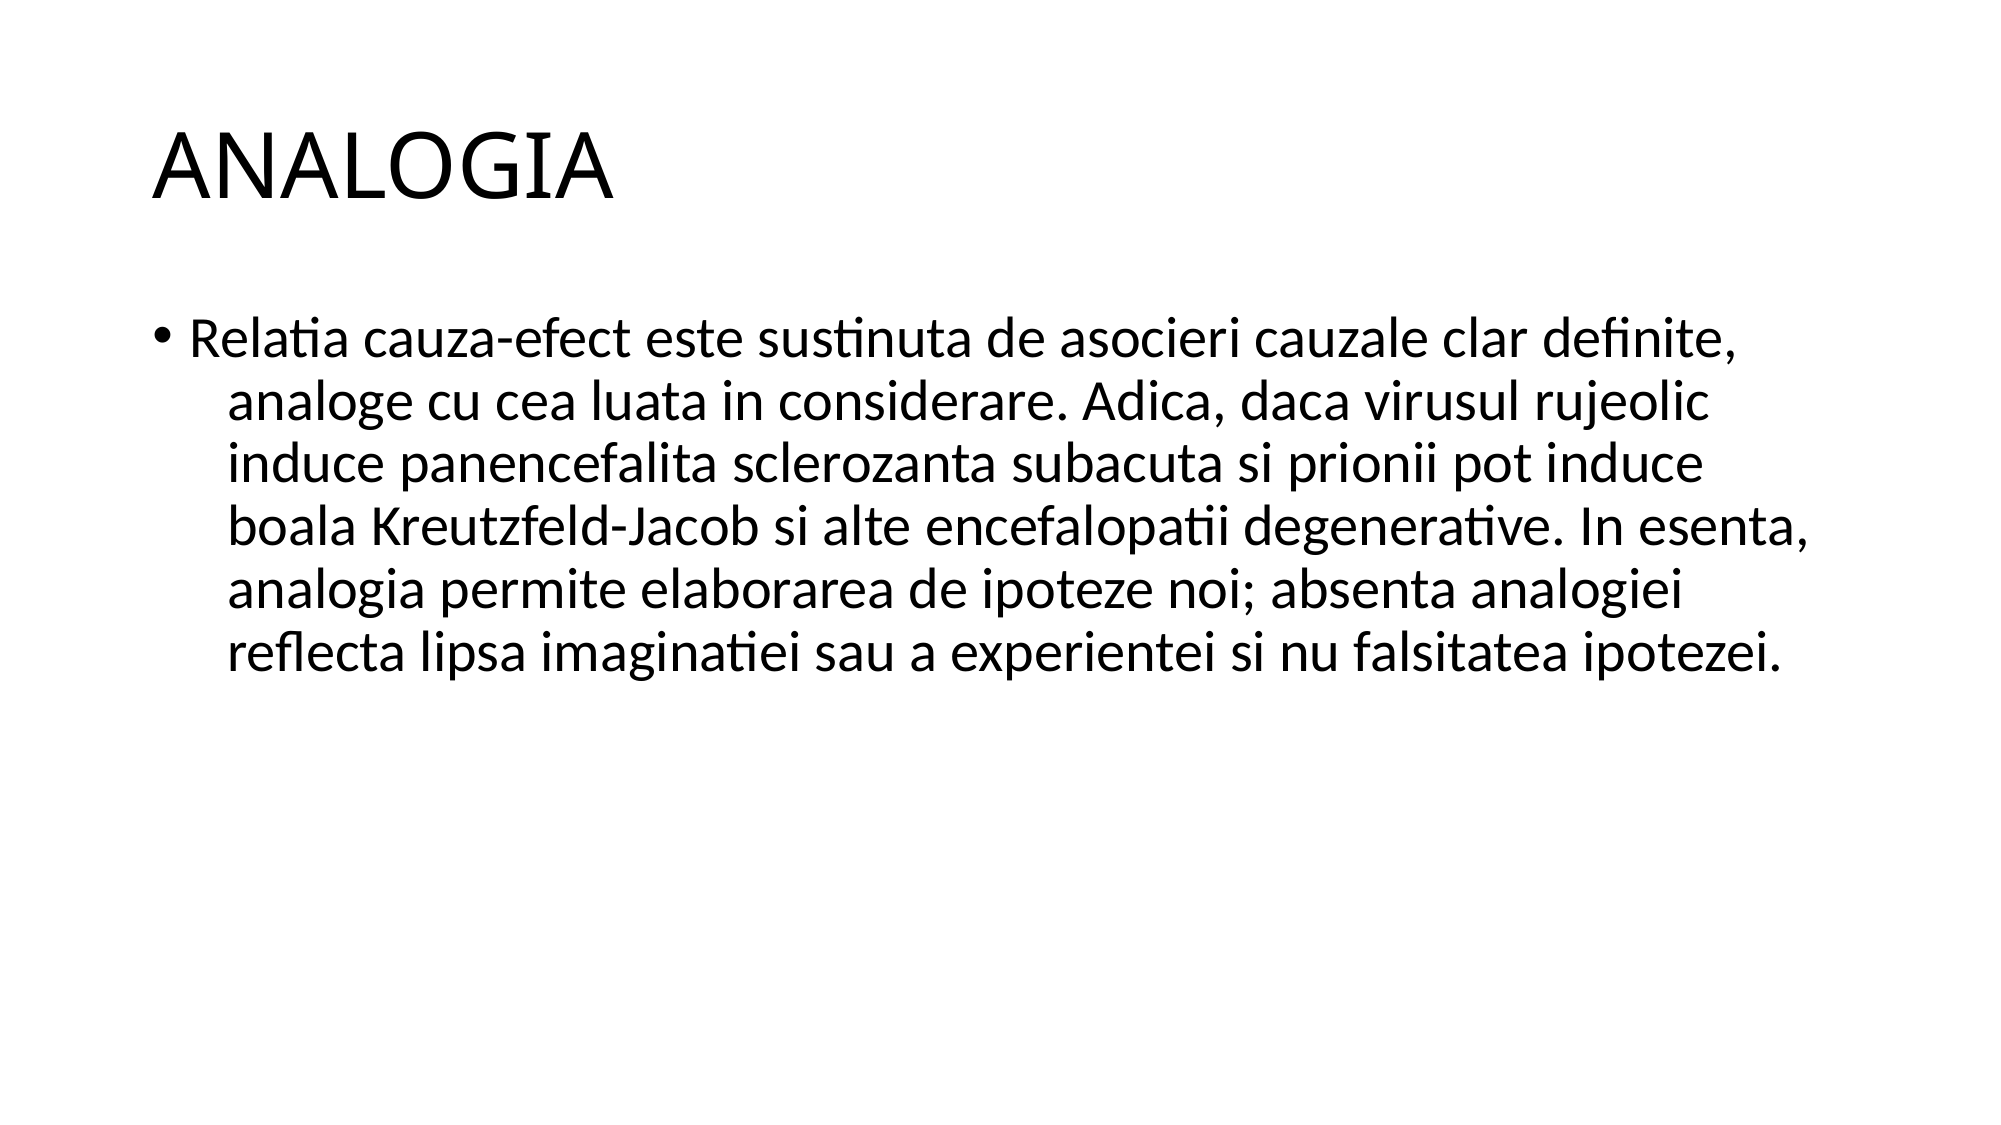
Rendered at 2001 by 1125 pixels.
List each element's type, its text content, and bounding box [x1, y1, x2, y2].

title ANALOGIA [137, 59, 1863, 278]
list Relatia cauza-efect este sustinuta de asocieri cauzale clar definite, analoge cu cea luata in considerare. Adica, daca virusul rujeolic induce panencefalita sclerozanta subacuta si prionii pot induce boala Kreutzfeld-Jacob si alte encefalopatii degenerative. In esenta, analogia permite elaborarea de ipoteze noi; absenta analogiei reflecta lipsa imaginatiei sau a experientei si nu falsitatea ipotezei. [137, 299, 1863, 1014]
